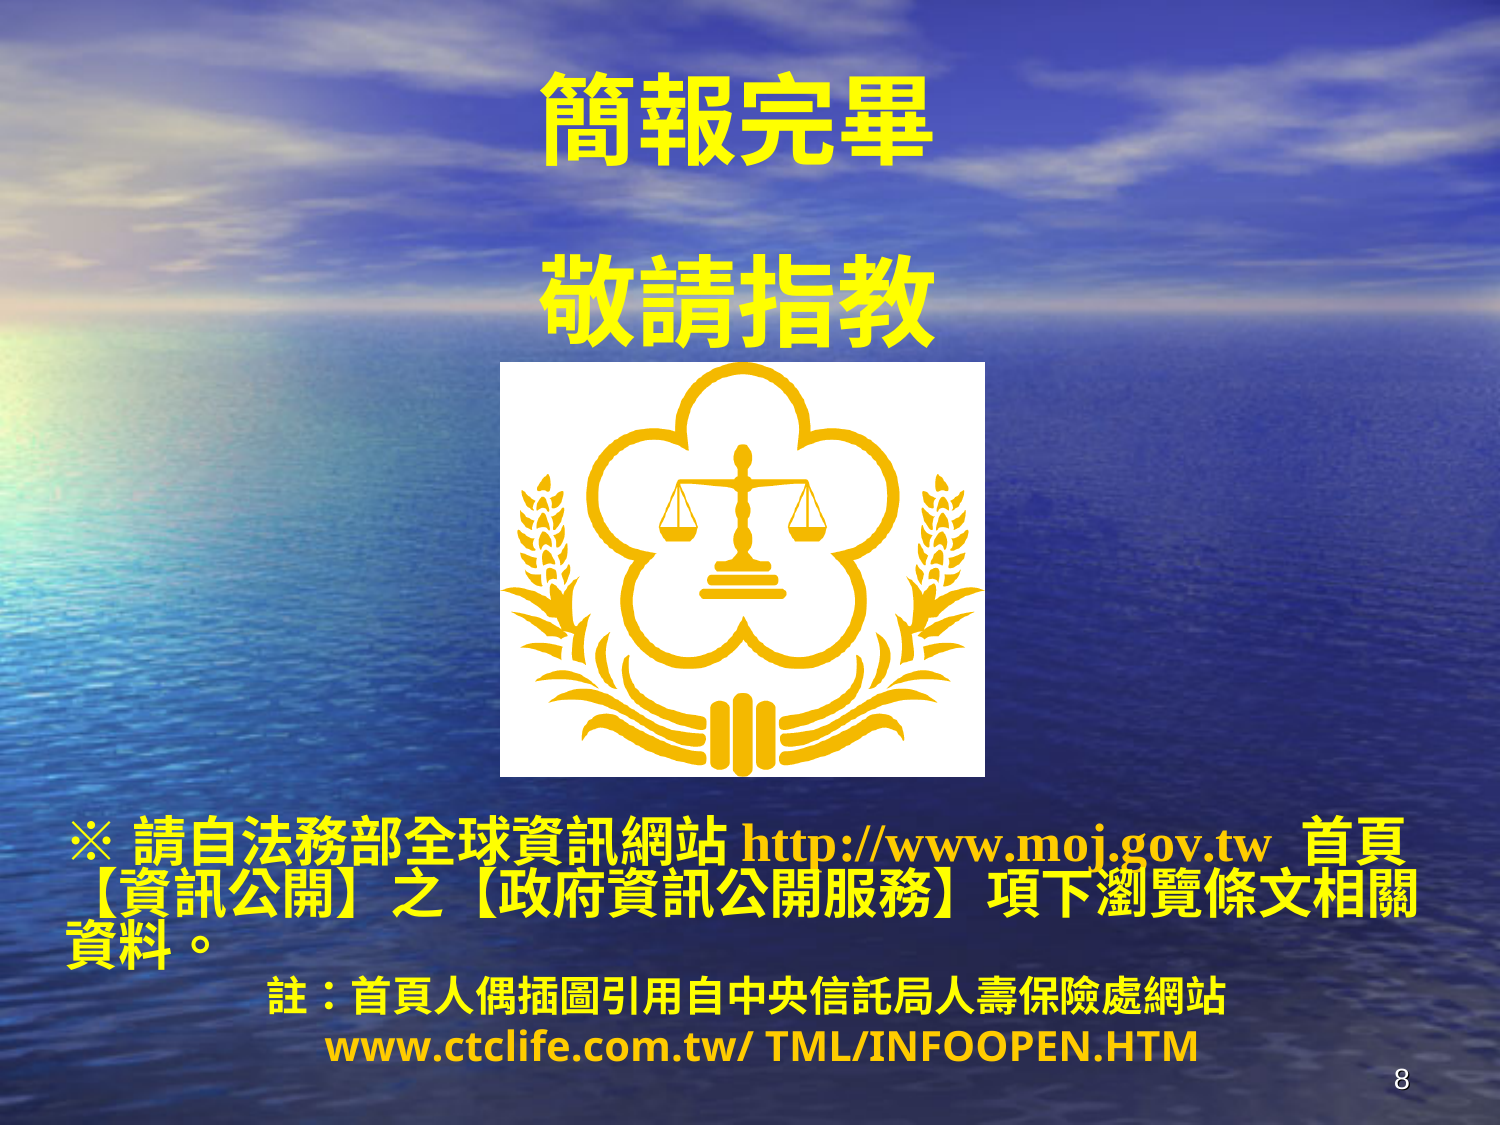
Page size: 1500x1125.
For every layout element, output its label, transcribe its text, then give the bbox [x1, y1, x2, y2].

text_box [500, 368, 985, 777]
text_box 簡報完畢 敬請指教 [387, 49, 1088, 368]
text_box 註：首頁人偶插圖引用自中央信託局人壽保險處網站 www.ctclife.com.tw/ TML/INFOOPEN.HTM [224, 984, 1300, 1085]
picture [0, 0, 1500, 1125]
text_box ※請自法務部全球資訊網站http://www.moj.gov.tw 首頁【資訊公開】之【政府資訊公開服務】項下瀏覽條文相關資料。 [49, 812, 1438, 984]
text_box <number> [1074, 1024, 1426, 1103]
